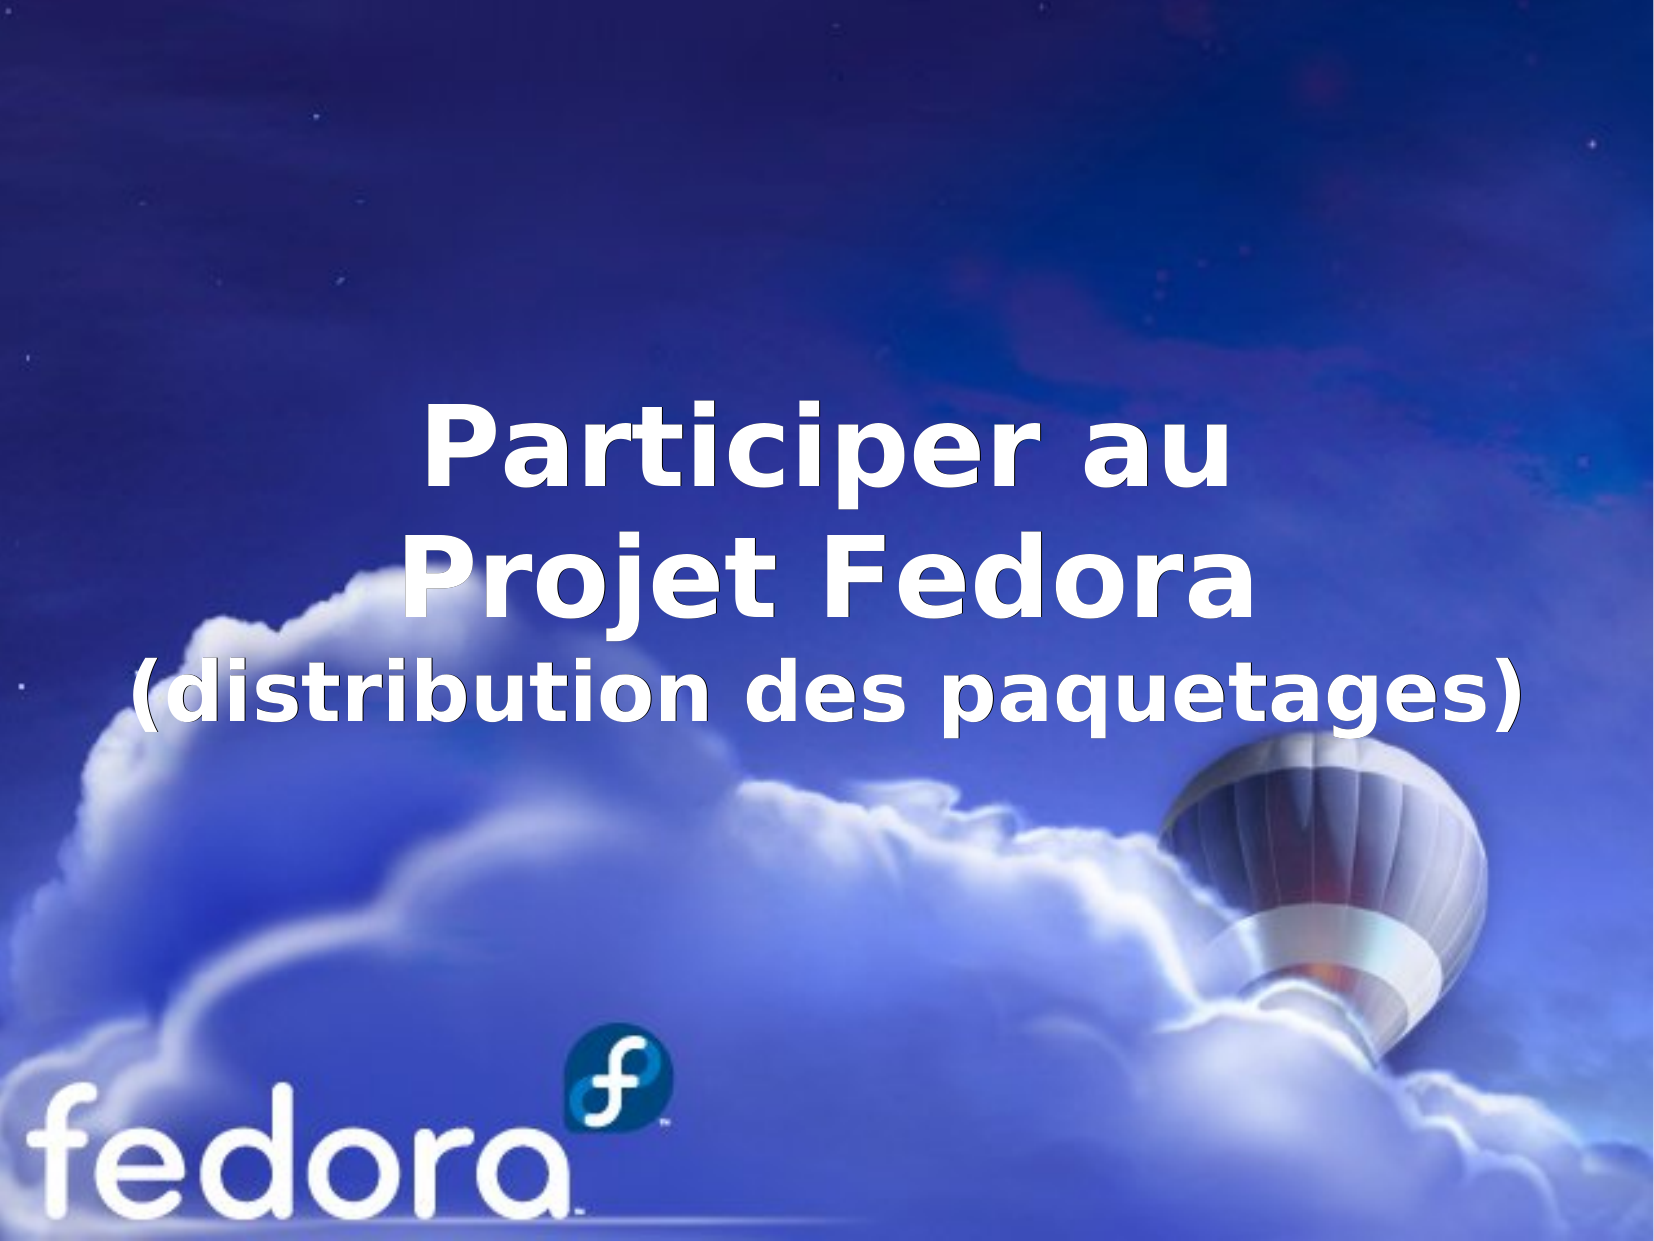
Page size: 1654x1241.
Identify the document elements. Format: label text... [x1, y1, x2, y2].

text_box Participer au Projet Fedora (distribution des paquetages) [106, 374, 1549, 749]
picture [0, 0, 1654, 1241]
